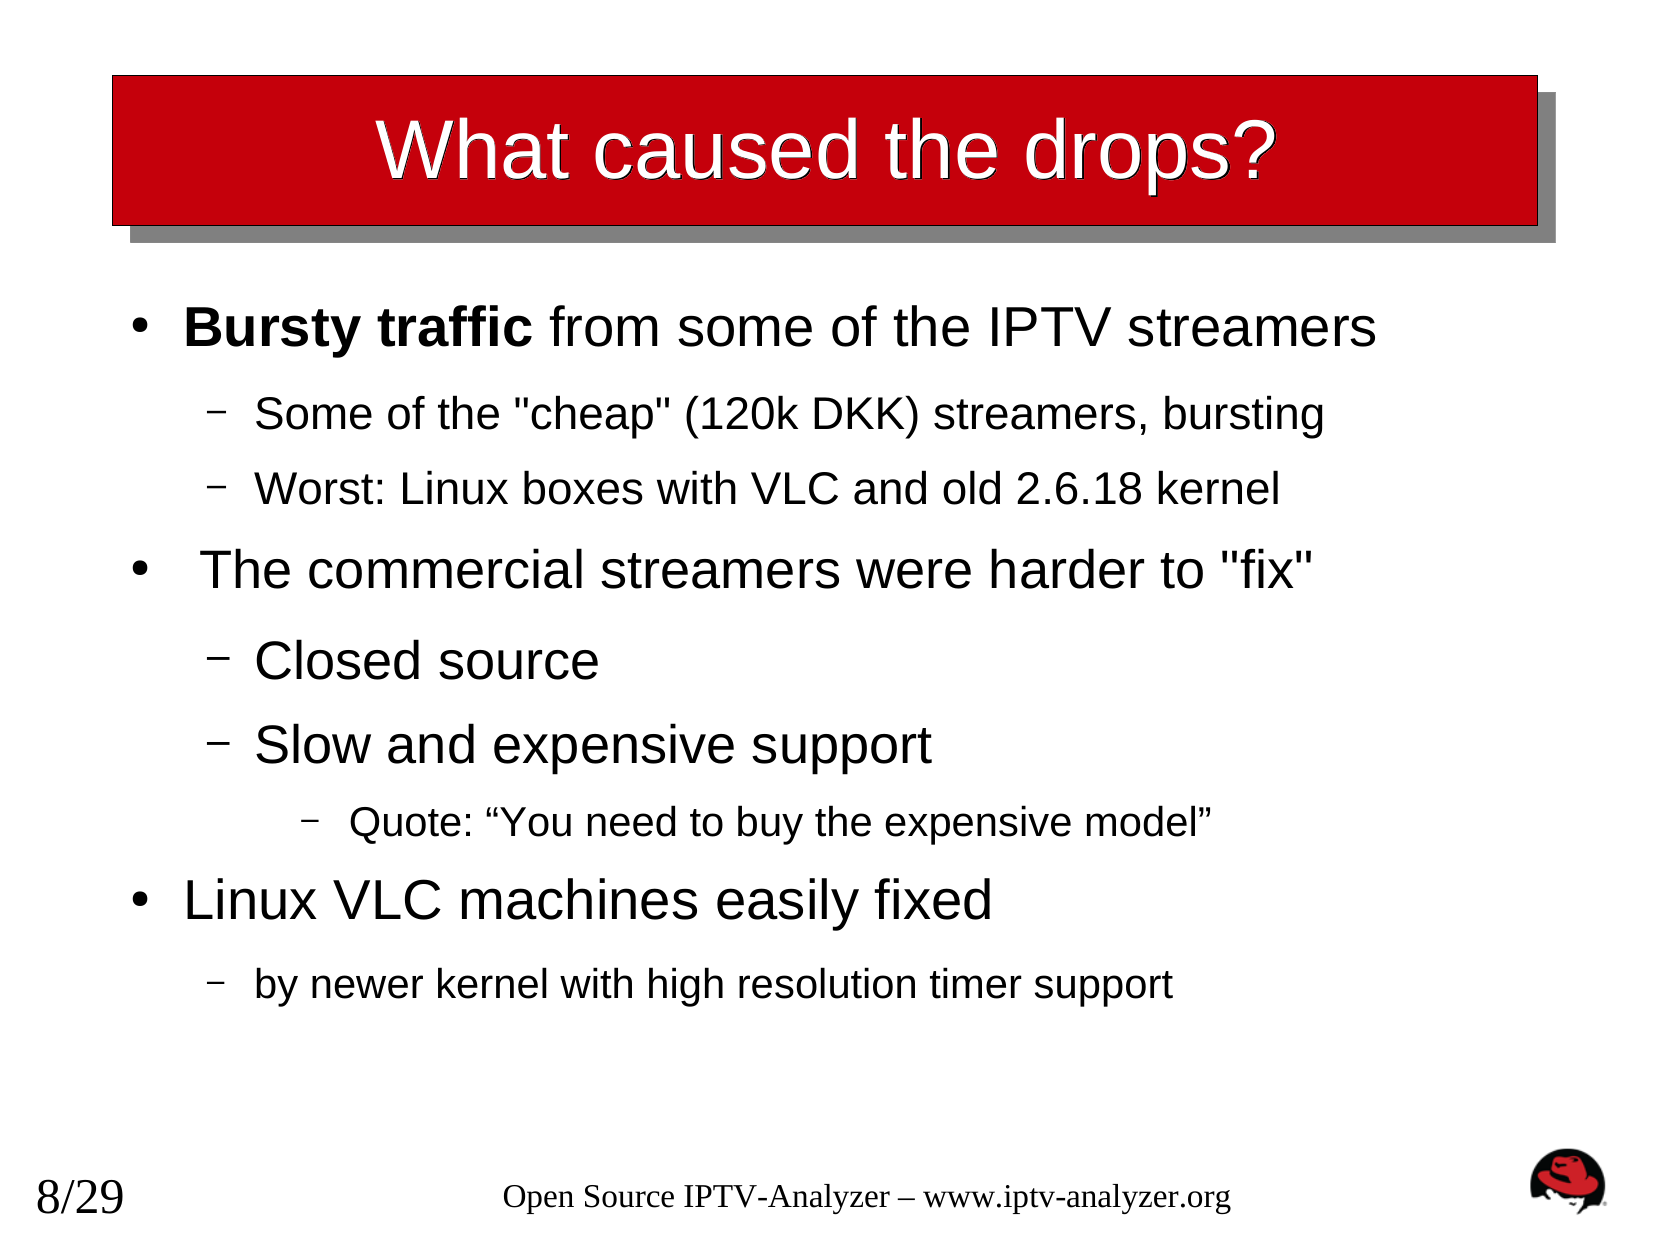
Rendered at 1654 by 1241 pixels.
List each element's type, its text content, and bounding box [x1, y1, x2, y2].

picture [1529, 1146, 1613, 1224]
title What caused the drops? [116, 75, 1538, 226]
list Bursty traffic from some of the IPTV streamers Some of the "cheap" (120k DKK) streamers, bursting Worst: Linux boxes with VLC and old 2.6.18 kernel The commercial streamers were harder to "fix" Closed source Slow and expensive support Quote: “You need to buy the expensive model” Linux VLC machines easily fixed by newer kernel with high resolution timer support [112, 295, 1576, 1126]
